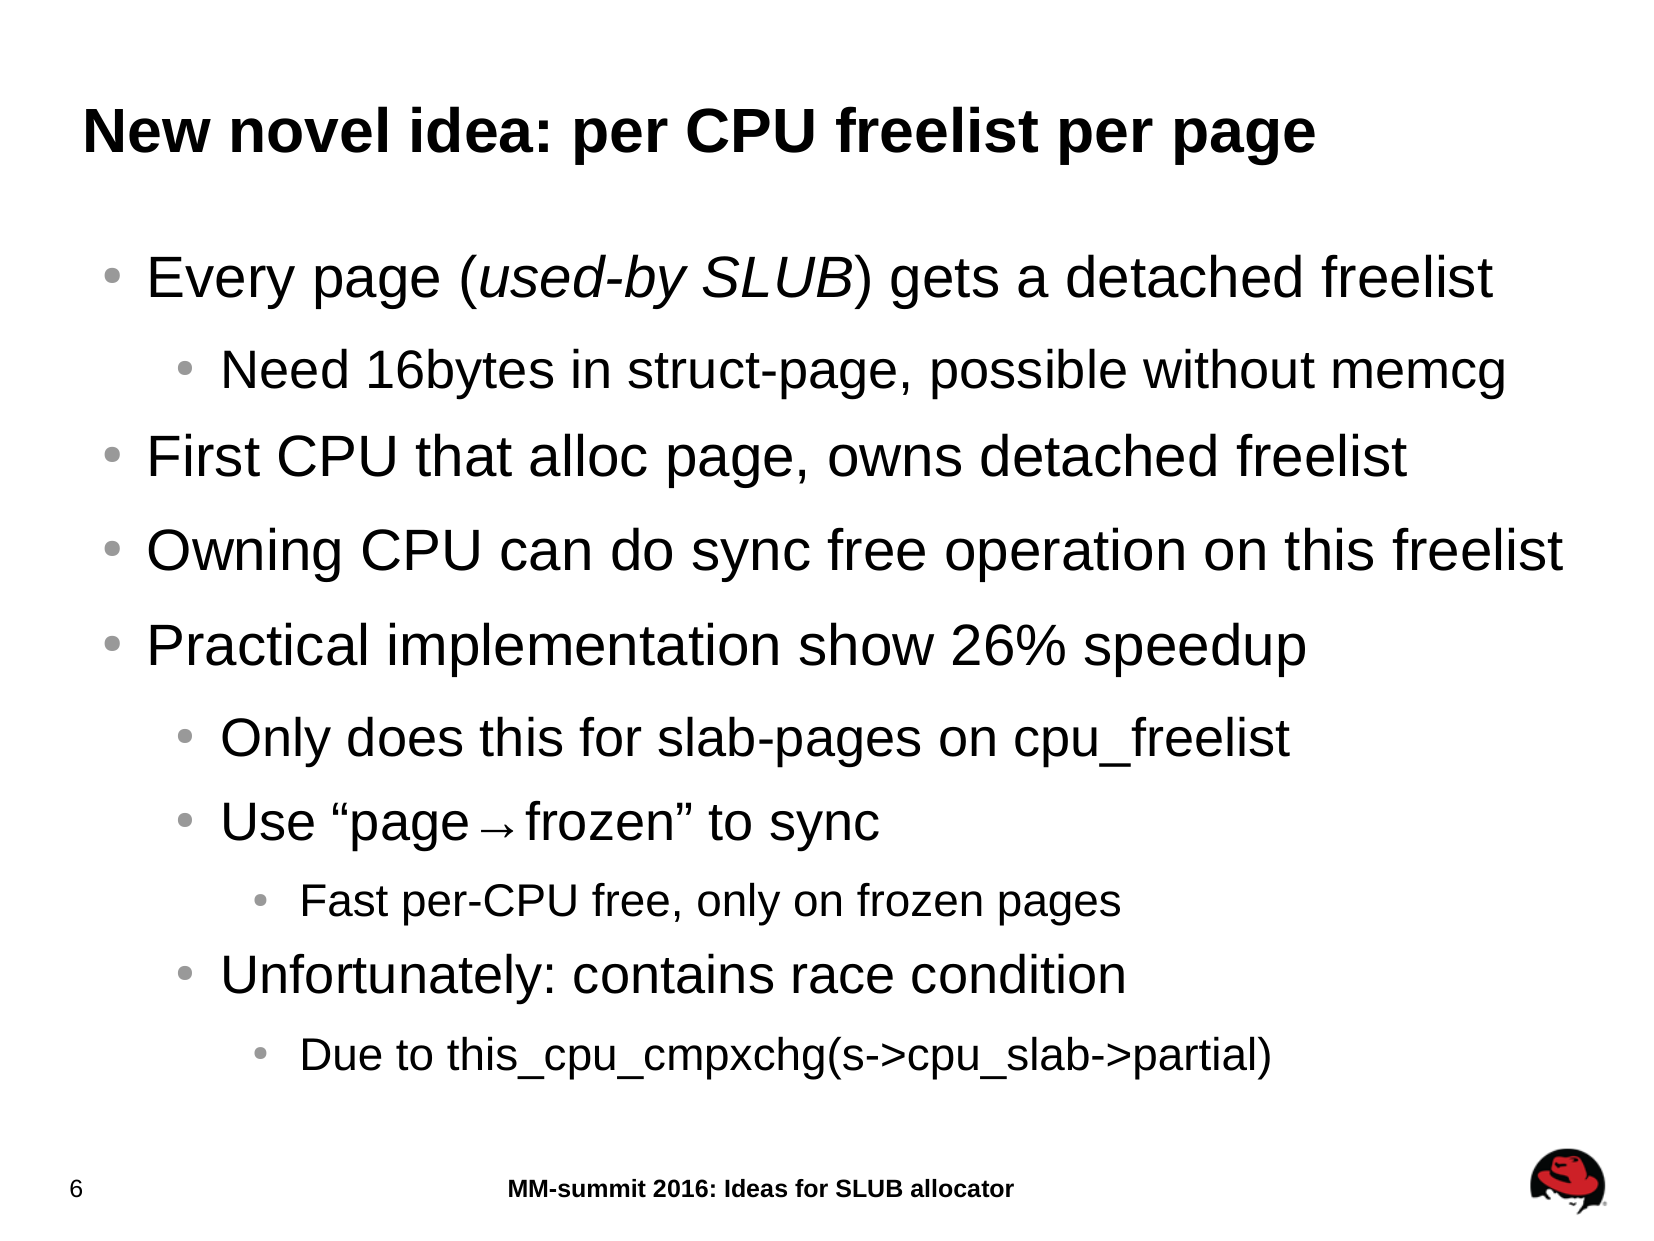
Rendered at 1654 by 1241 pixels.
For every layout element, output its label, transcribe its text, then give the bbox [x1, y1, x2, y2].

title New novel idea: per CPU freelist per page [82, 37, 1571, 226]
picture [1529, 1146, 1613, 1224]
list Every page (used-by SLUB) gets a detached freelist Need 16bytes in struct-page, possible without memcg First CPU that alloc page, owns detached freelist Owning CPU can do sync free operation on this freelist Practical implementation show 26% speedup Only does this for slab-pages on cpu_freelist Use “page→frozen” to sync Fast per-CPU free, only on frozen pages Unfortunately: contains race condition Due to this_cpu_cmpxchg(s->cpu_slab->partial) [86, 244, 1576, 1080]
